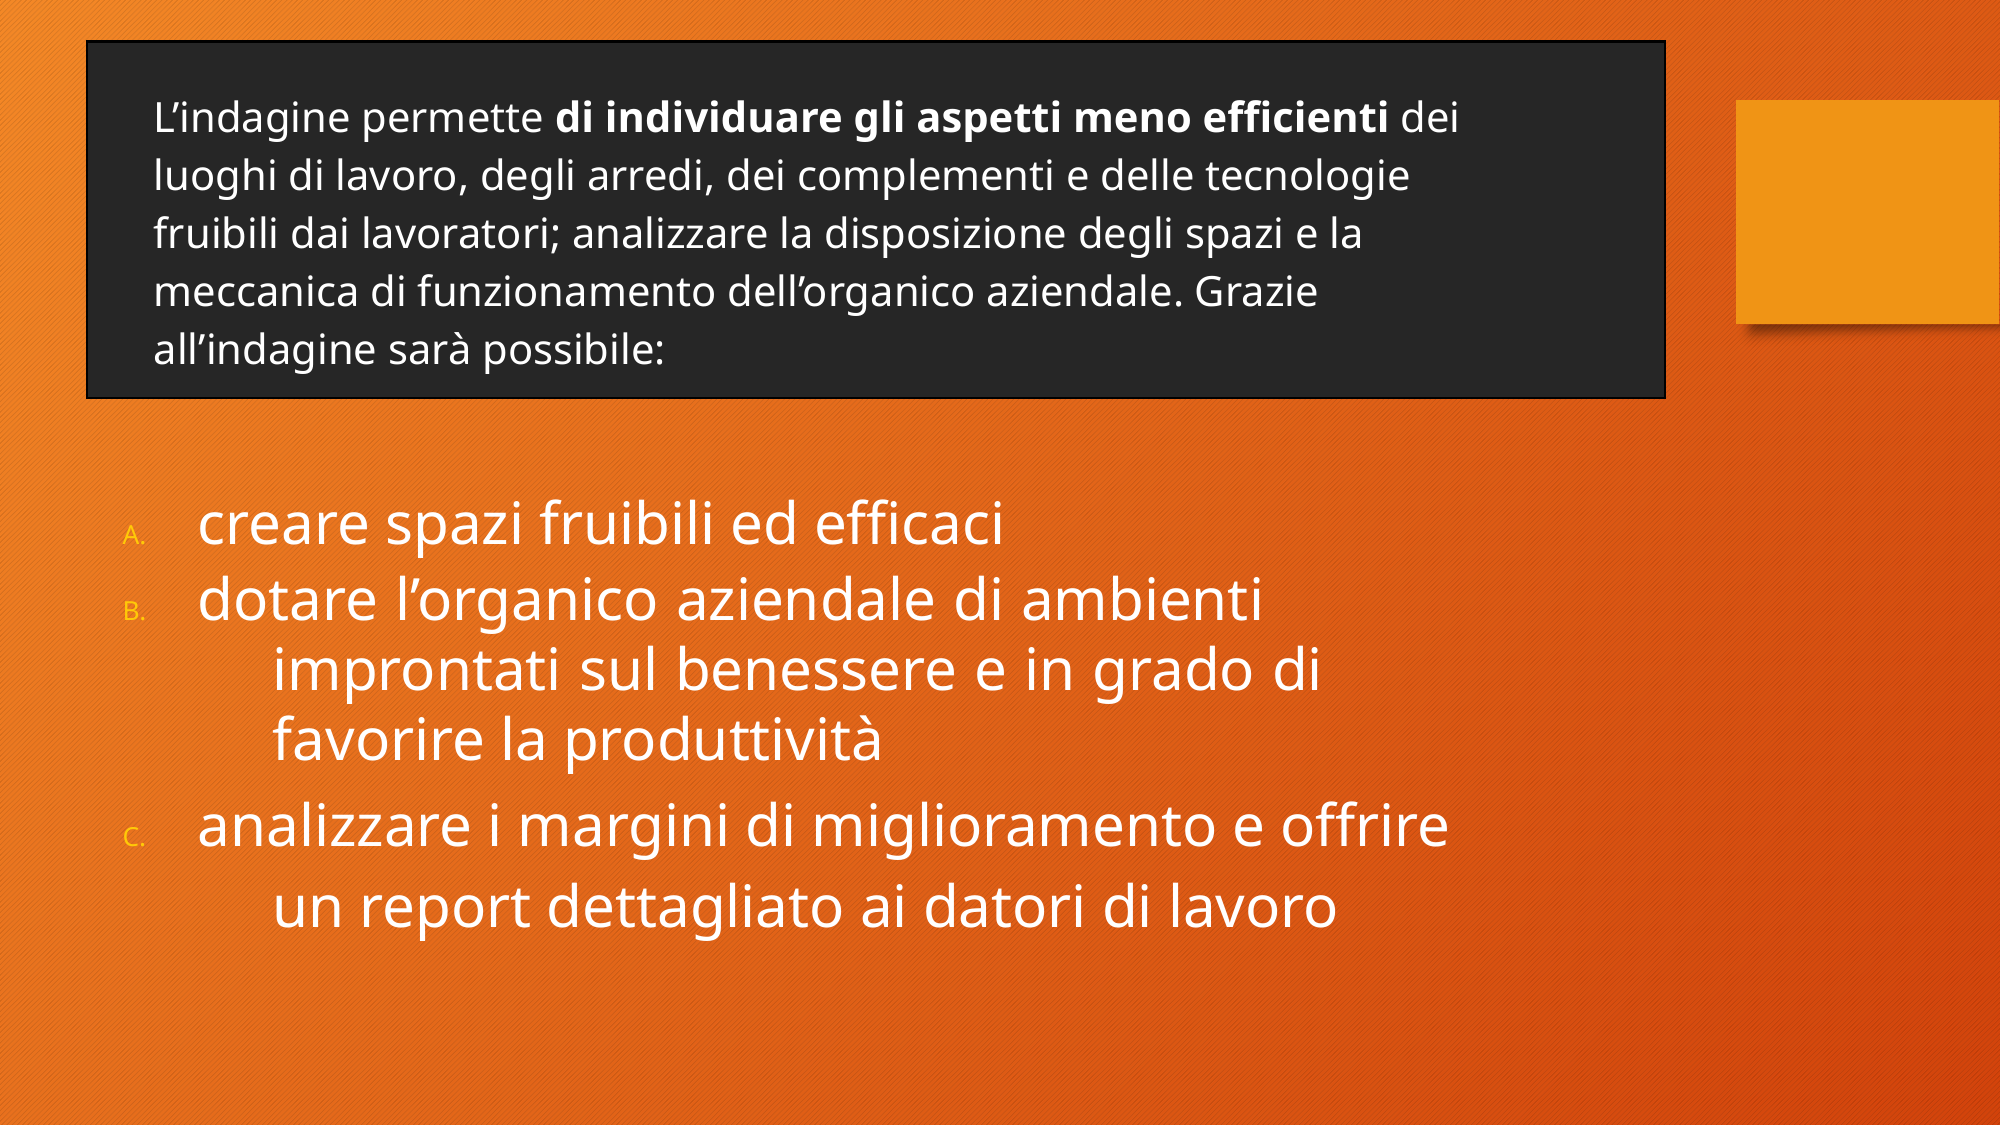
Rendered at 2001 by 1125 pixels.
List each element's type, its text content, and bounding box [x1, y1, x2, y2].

text_box L’indagine permette di individuare gli aspetti meno efficienti dei luoghi di lavoro, degli arredi, dei complementi e delle tecnologie fruibili dai lavoratori; analizzare la disposizione degli spazi e la meccanica di funzionamento dell’organico aziendale. Grazie all’indagine sarà possibile: [119, 75, 1539, 430]
text_box [87, 42, 1665, 398]
text_box creare spazi fruibili ed efficaci dotare l’organico aziendale di ambienti improntati sul benessere e in grado di favorire la produttività analizzare i margini di miglioramento e offrire un report dettagliato ai datori di lavoro [108, 478, 1551, 947]
